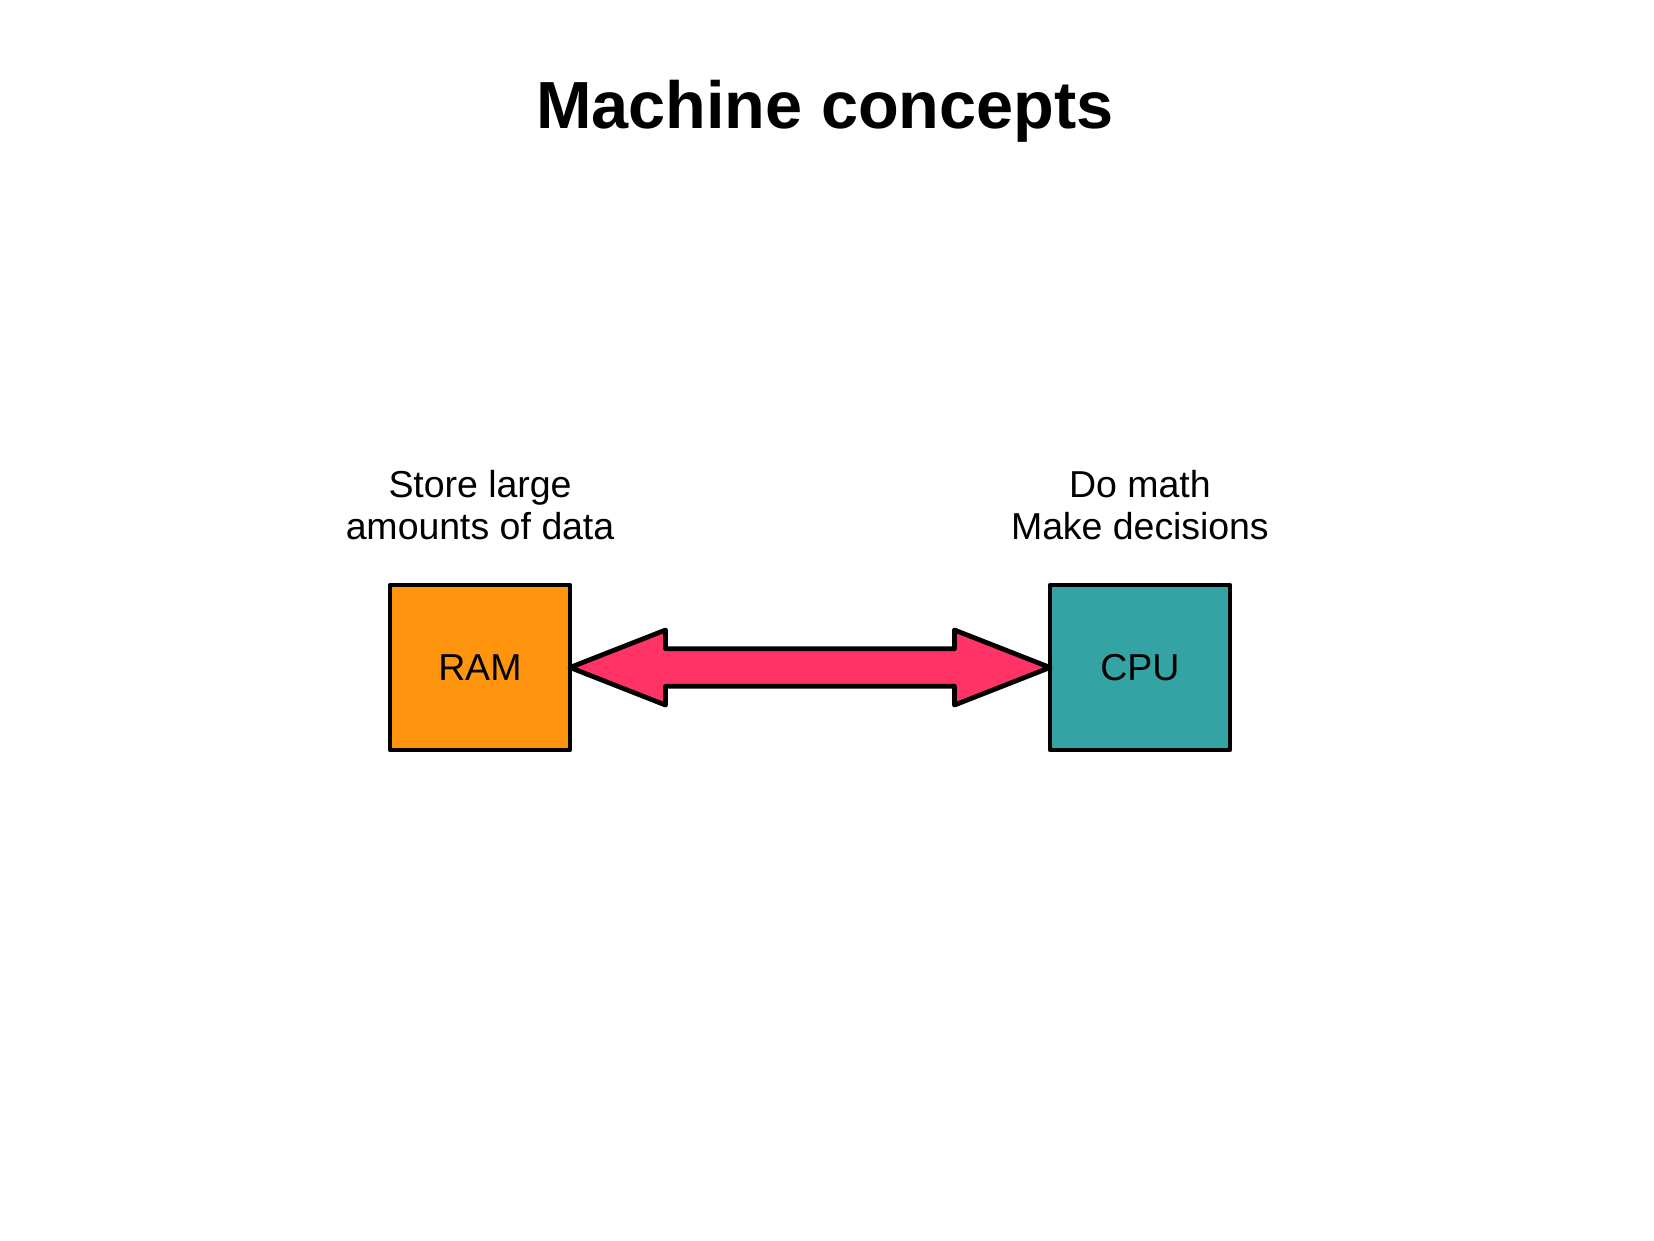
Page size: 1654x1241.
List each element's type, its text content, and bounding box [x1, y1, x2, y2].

text_box Store large amounts of data [300, 456, 661, 556]
text_box RAM [390, 585, 571, 751]
title Machine concepts [30, 30, 1621, 181]
text_box [570, 630, 1051, 706]
text_box CPU [1050, 585, 1231, 751]
text_box Do math Make decisions [960, 456, 1321, 556]
